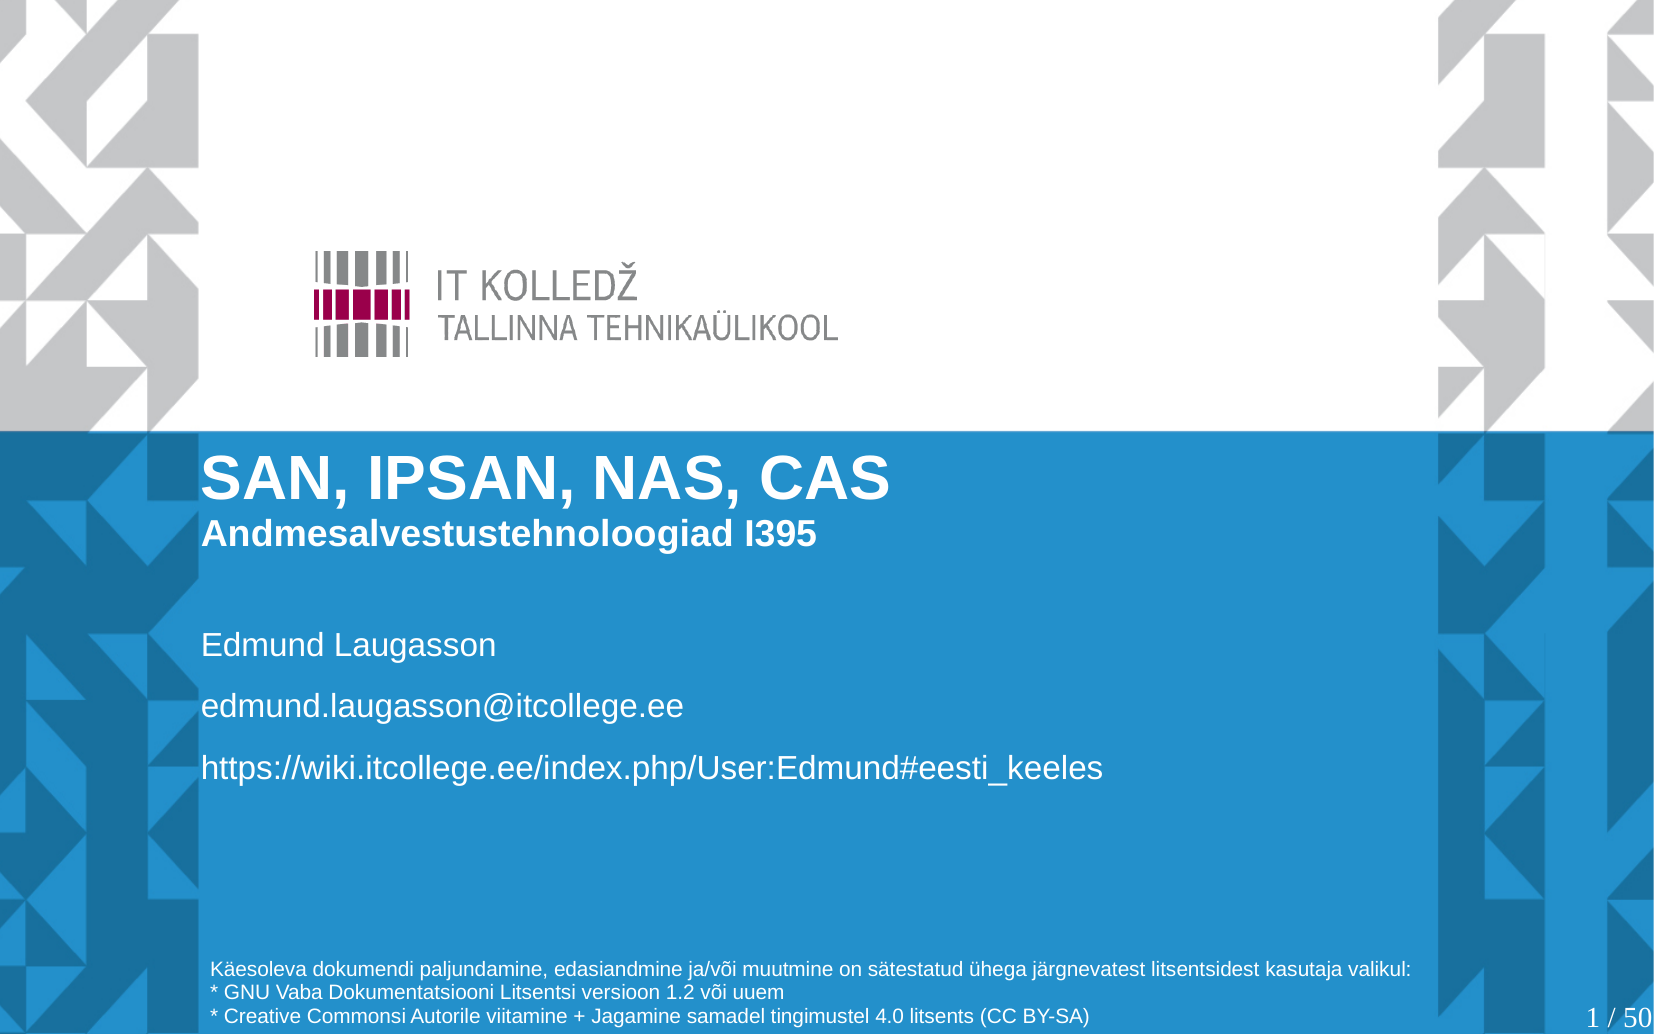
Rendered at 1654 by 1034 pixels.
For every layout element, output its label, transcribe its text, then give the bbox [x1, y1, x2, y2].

title SAN, IPSAN, NAS, CAS Andmesalvestustehnoloogiad I395 [200, 442, 1430, 603]
list Edmund Laugasson edmund.laugasson@itcollege.ee https://wiki.itcollege.ee/index.php/User:Edmund#eesti_keeles [200, 625, 1441, 934]
picture [0, 0, 1654, 1034]
